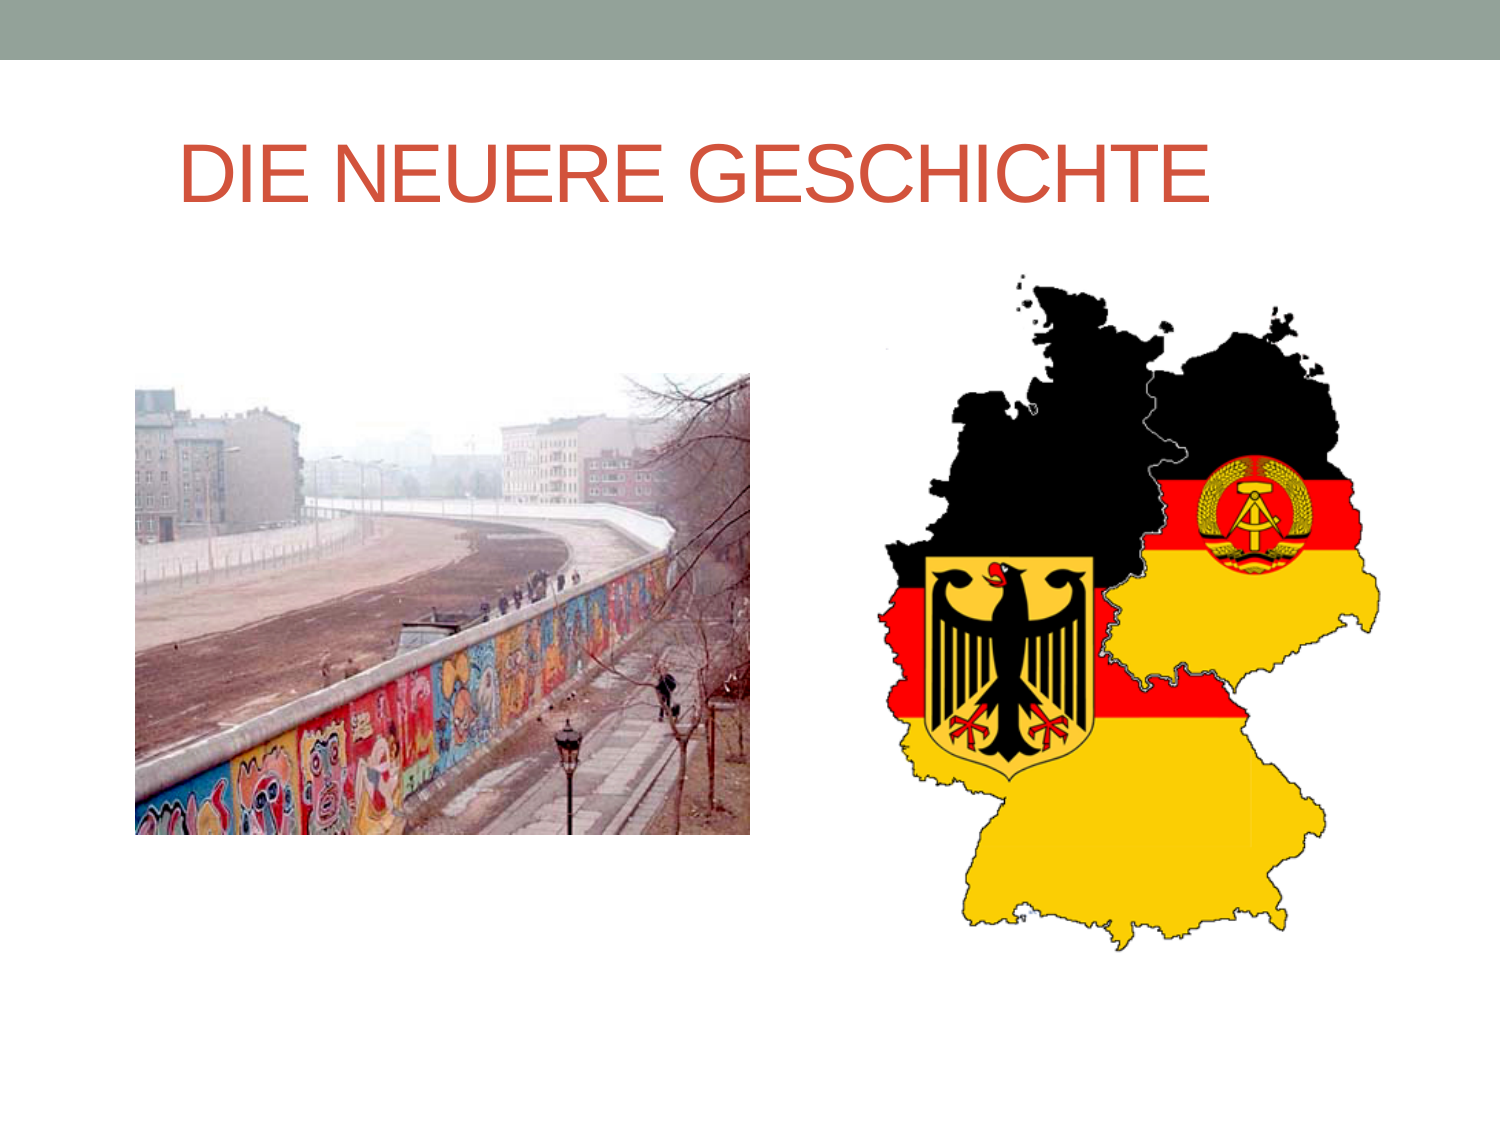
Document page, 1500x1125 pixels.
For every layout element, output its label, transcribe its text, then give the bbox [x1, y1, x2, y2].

title DIE NEUERE GESCHICHTE [75, 87, 1425, 250]
picture [135, 373, 750, 835]
picture [856, 250, 1404, 958]
